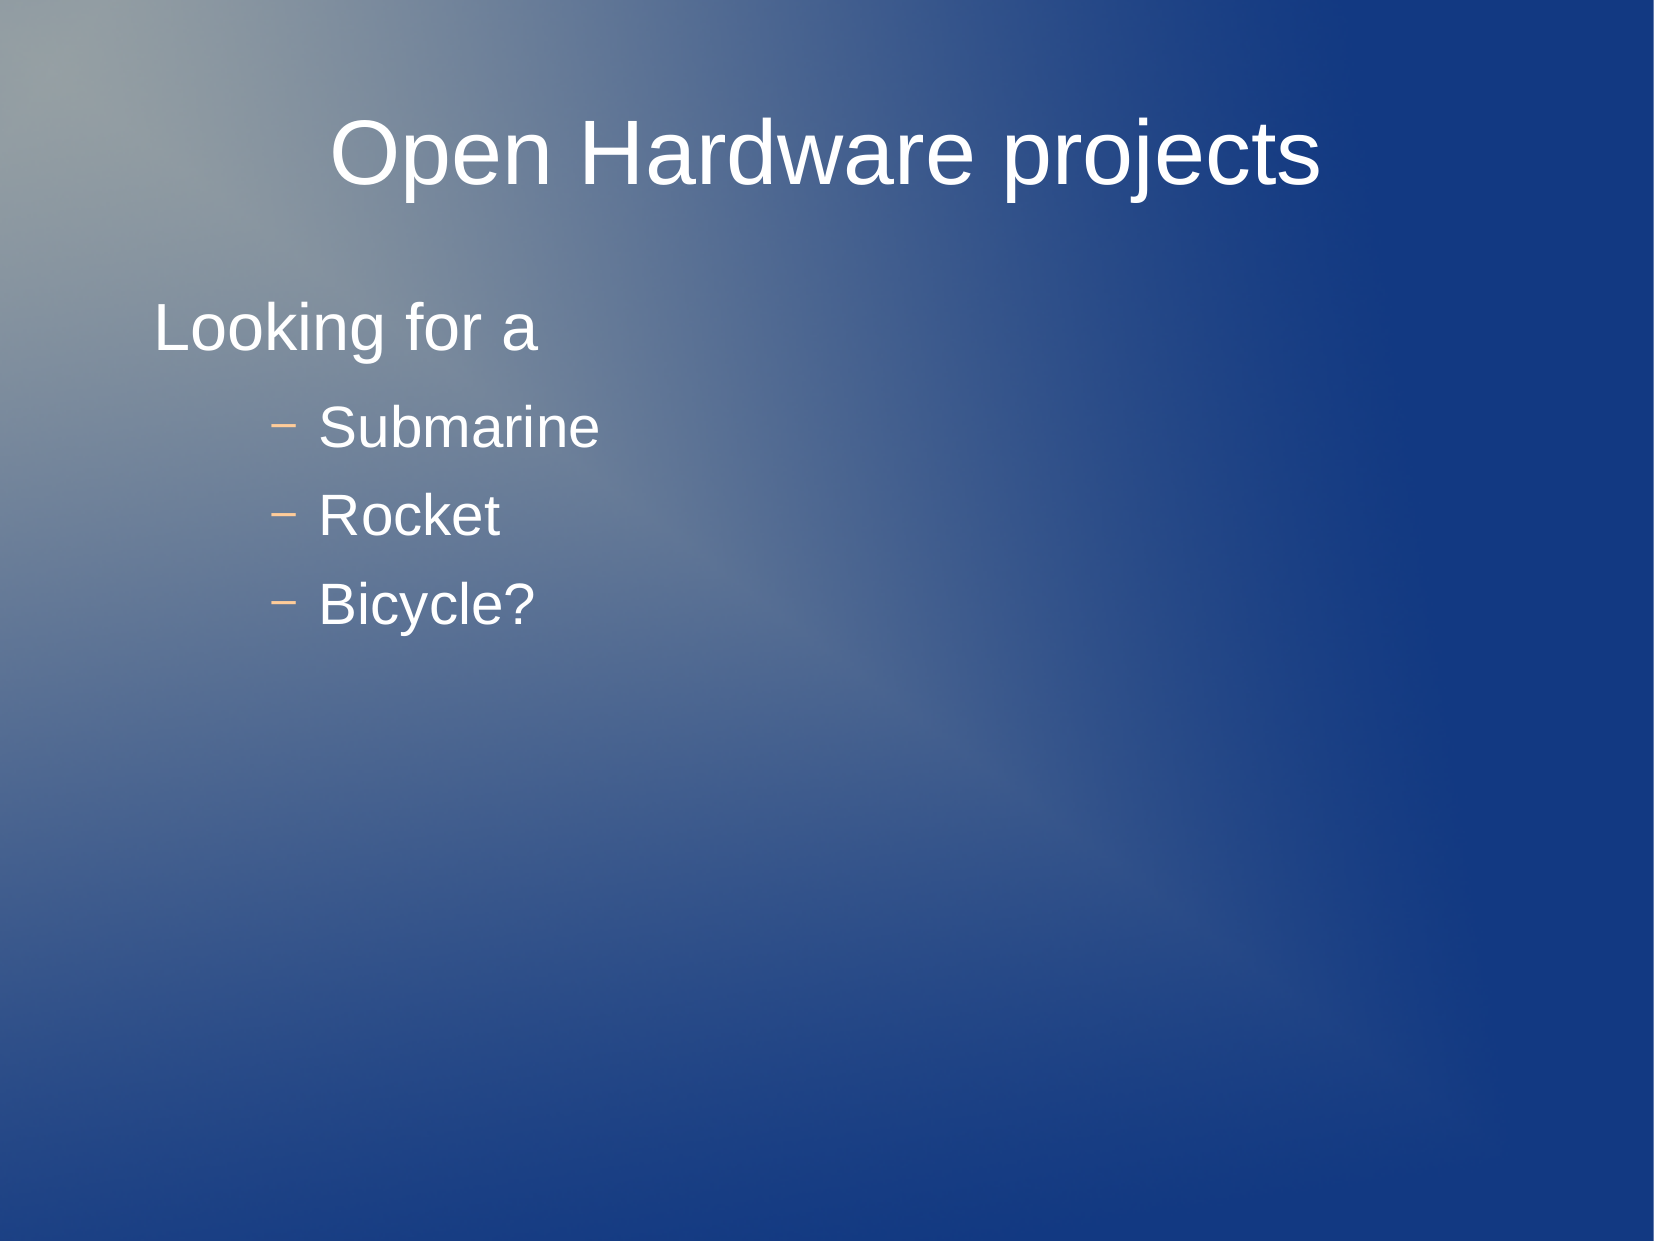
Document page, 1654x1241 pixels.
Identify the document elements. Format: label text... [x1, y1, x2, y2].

title Open Hardware projects [82, 49, 1571, 257]
list Looking for a Submarine Rocket Bicycle? [82, 290, 1571, 1109]
picture [0, 0, 1654, 1241]
